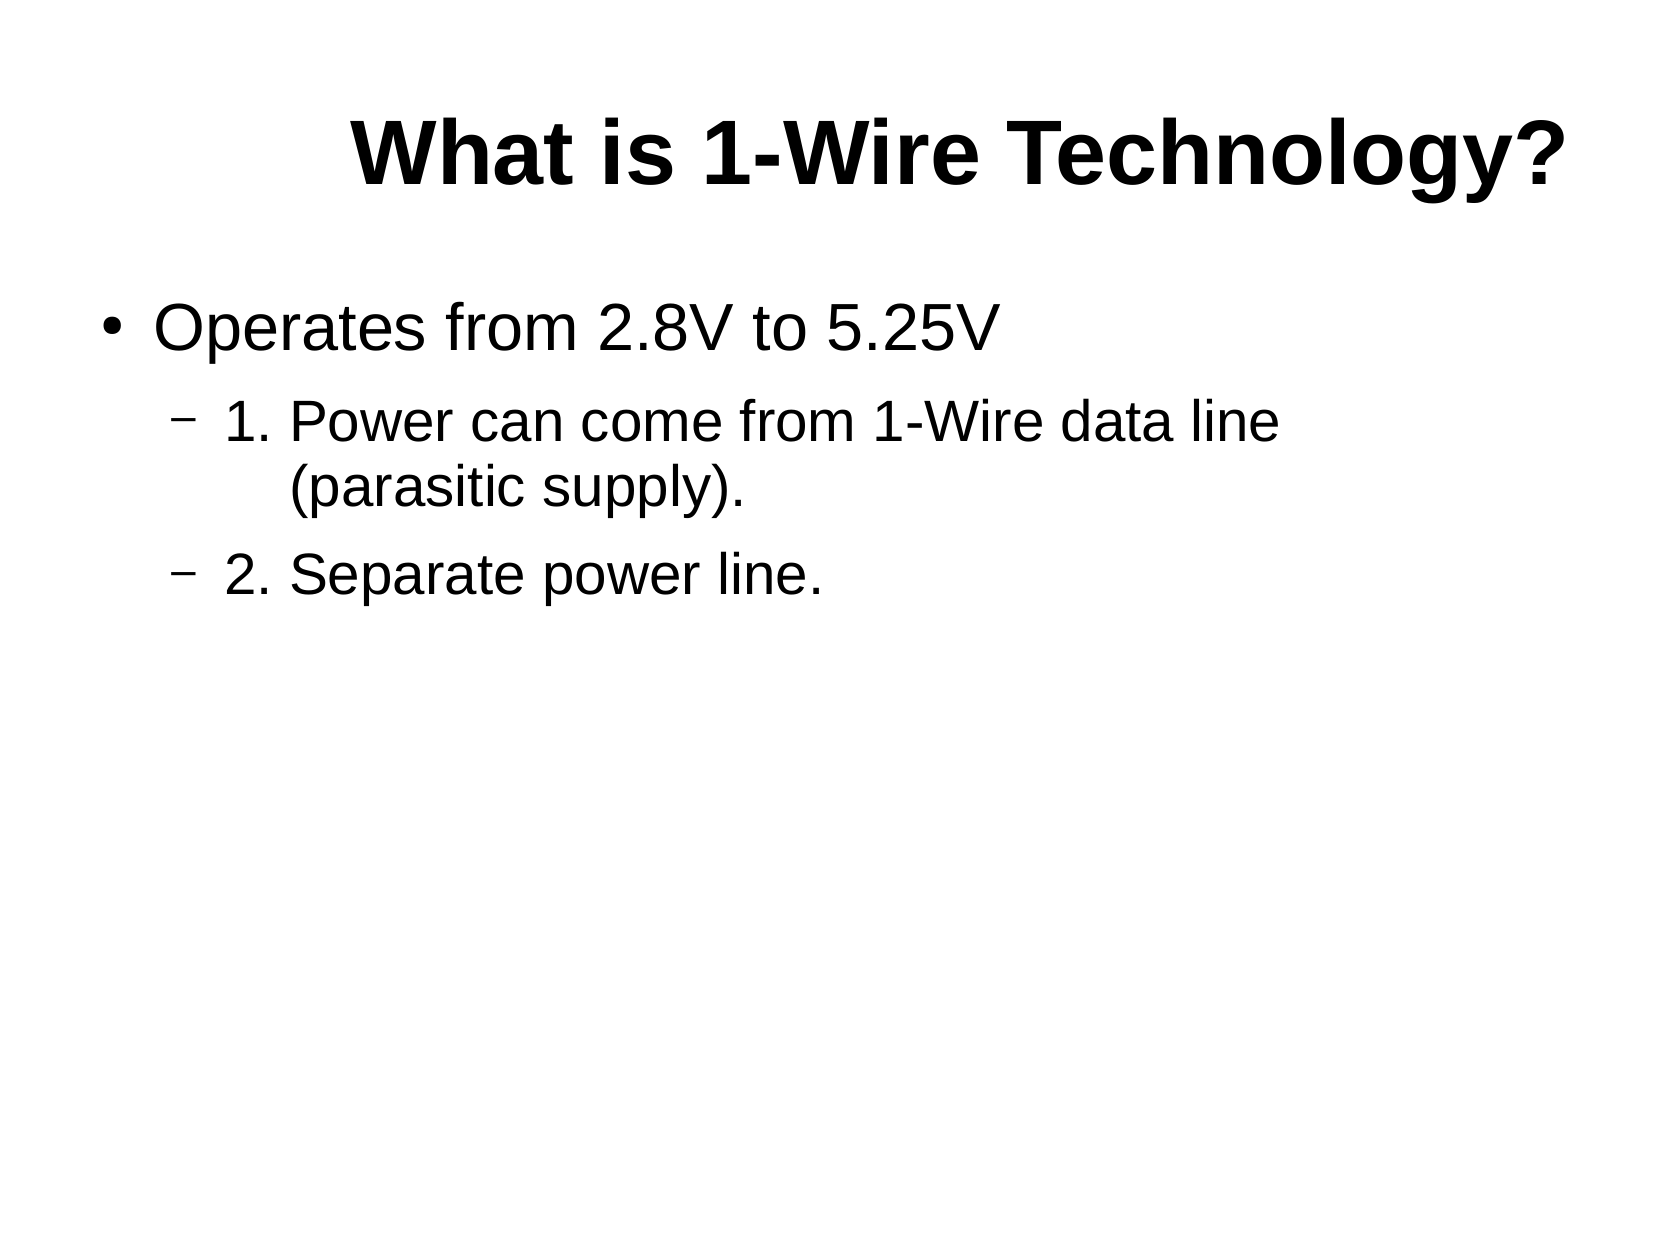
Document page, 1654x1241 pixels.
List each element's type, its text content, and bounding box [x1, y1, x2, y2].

title What is 1-Wire Technology? [82, 49, 1571, 257]
list Operates from 2.8V to 5.25V 1. Power can come from 1-Wire data line (parasitic supply). 2. Separate power line. [82, 290, 1571, 1010]
